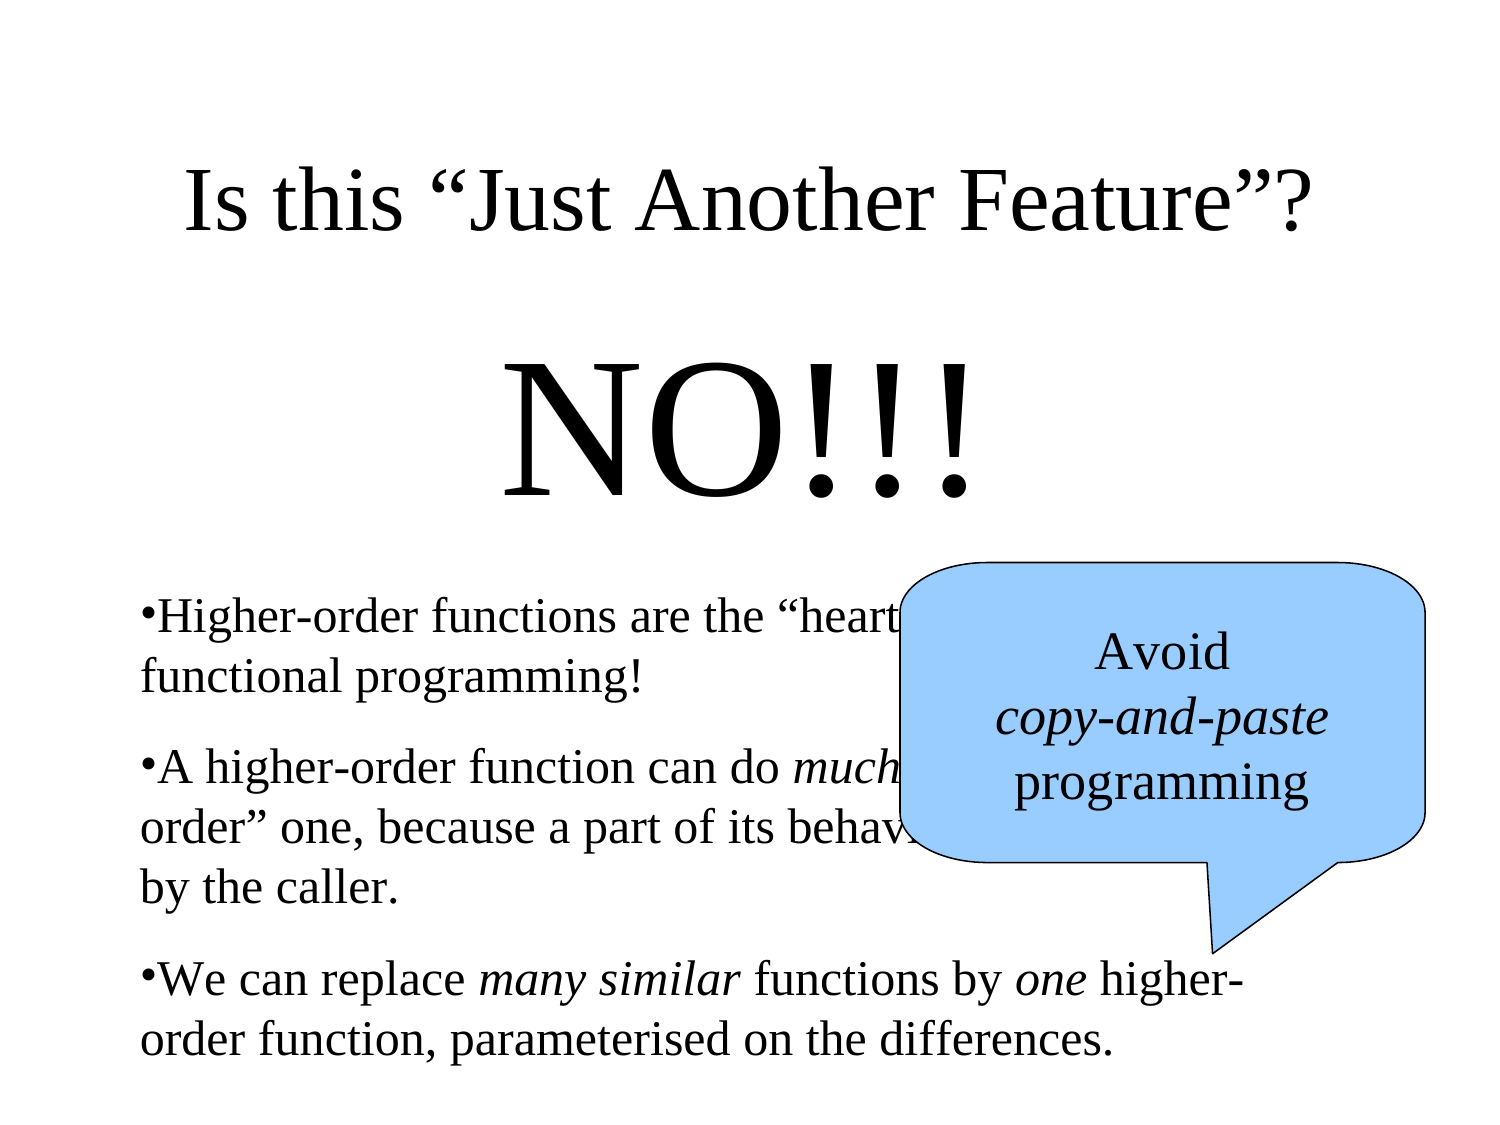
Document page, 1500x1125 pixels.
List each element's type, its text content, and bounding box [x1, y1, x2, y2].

text_box Avoid copy-and-paste programming [900, 562, 1426, 954]
text_box Higher-order functions are the “heart and soul” of functional programming! A higher-order function can do much more than a “first order” one, because a part of its behaviour can be controlled by the caller. We can replace many similar functions by one higher-order function, parameterised on the differences. [124, 574, 1363, 1073]
title Is this “Just Another Feature”? [112, 99, 1388, 288]
text_box NO!!! [112, 287, 1376, 543]
